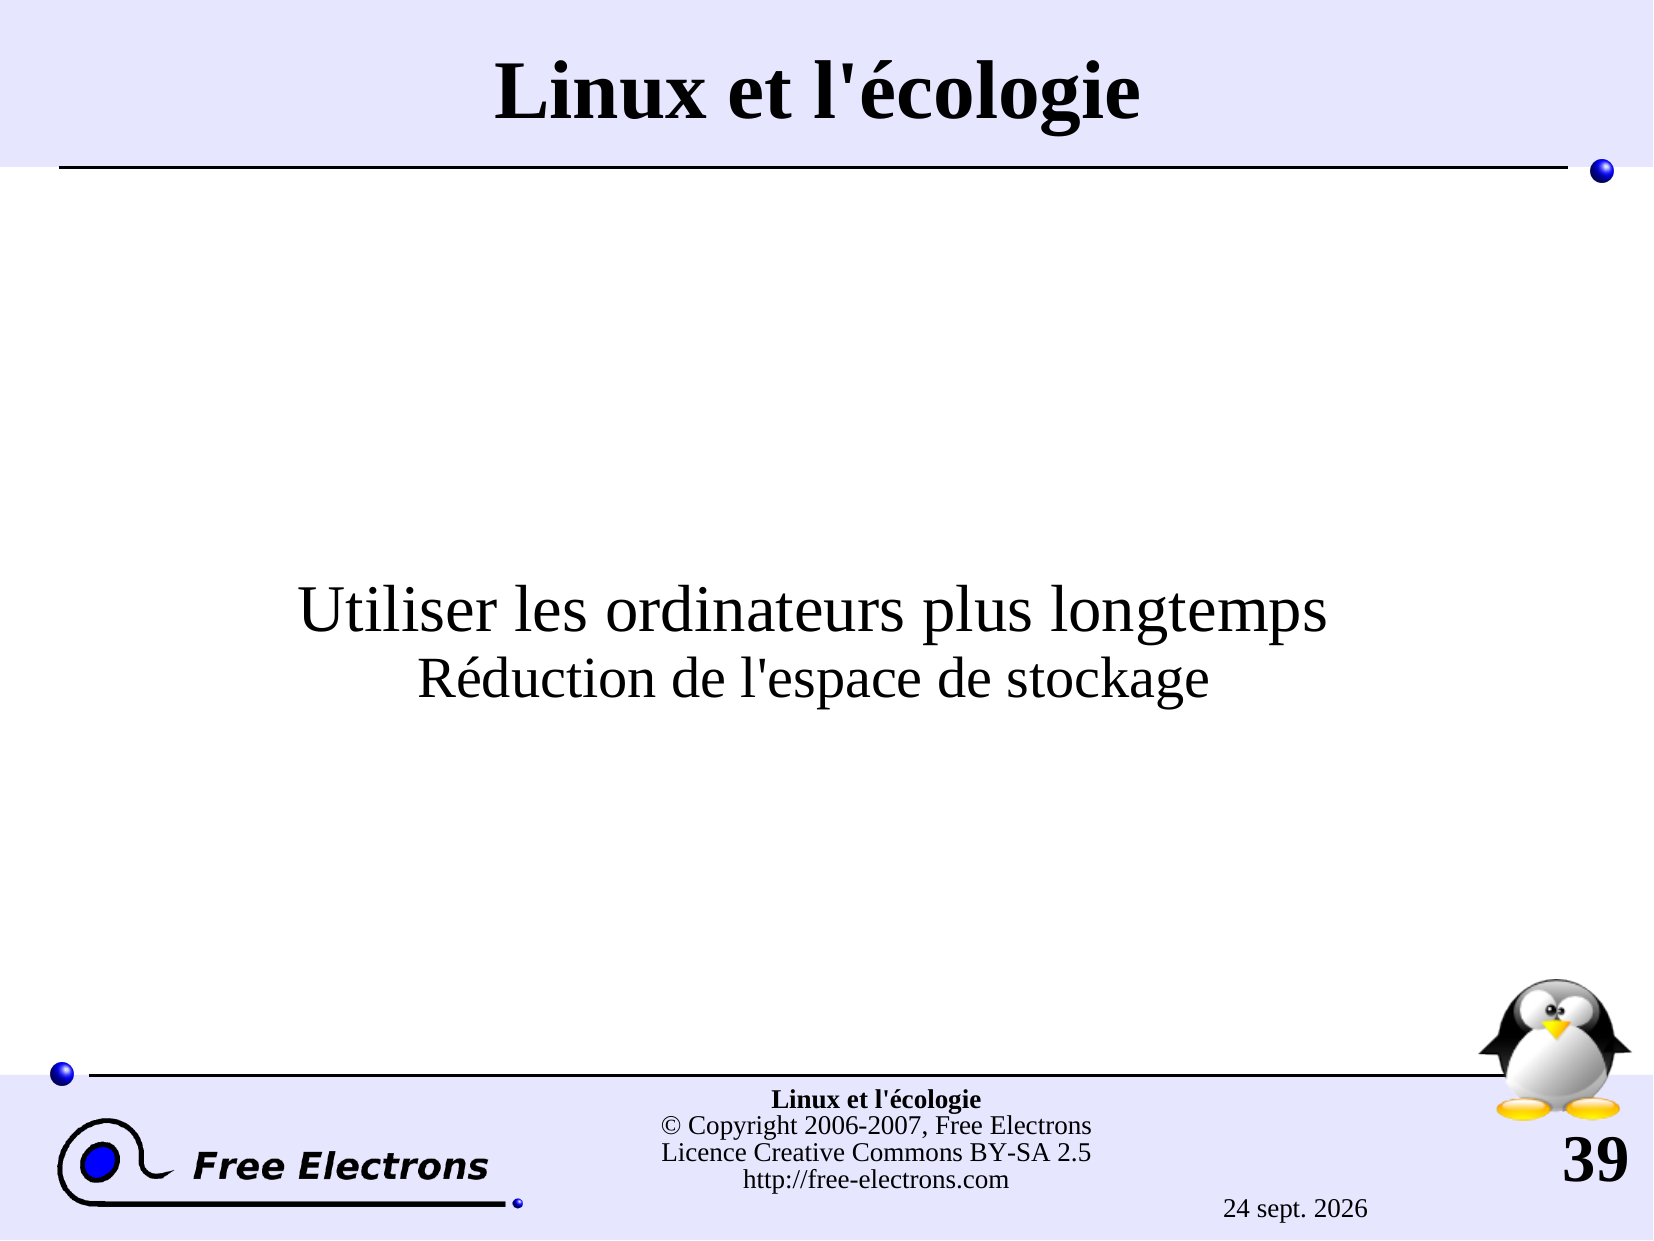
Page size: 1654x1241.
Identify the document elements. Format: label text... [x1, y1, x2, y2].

title Linux et l'écologie [33, 29, 1604, 153]
subtitle Utiliser les ordinateurs plus longtemps Réduction de l'espace de stockage [54, 216, 1574, 1066]
picture [50, 1107, 527, 1216]
picture [1476, 979, 1634, 1121]
